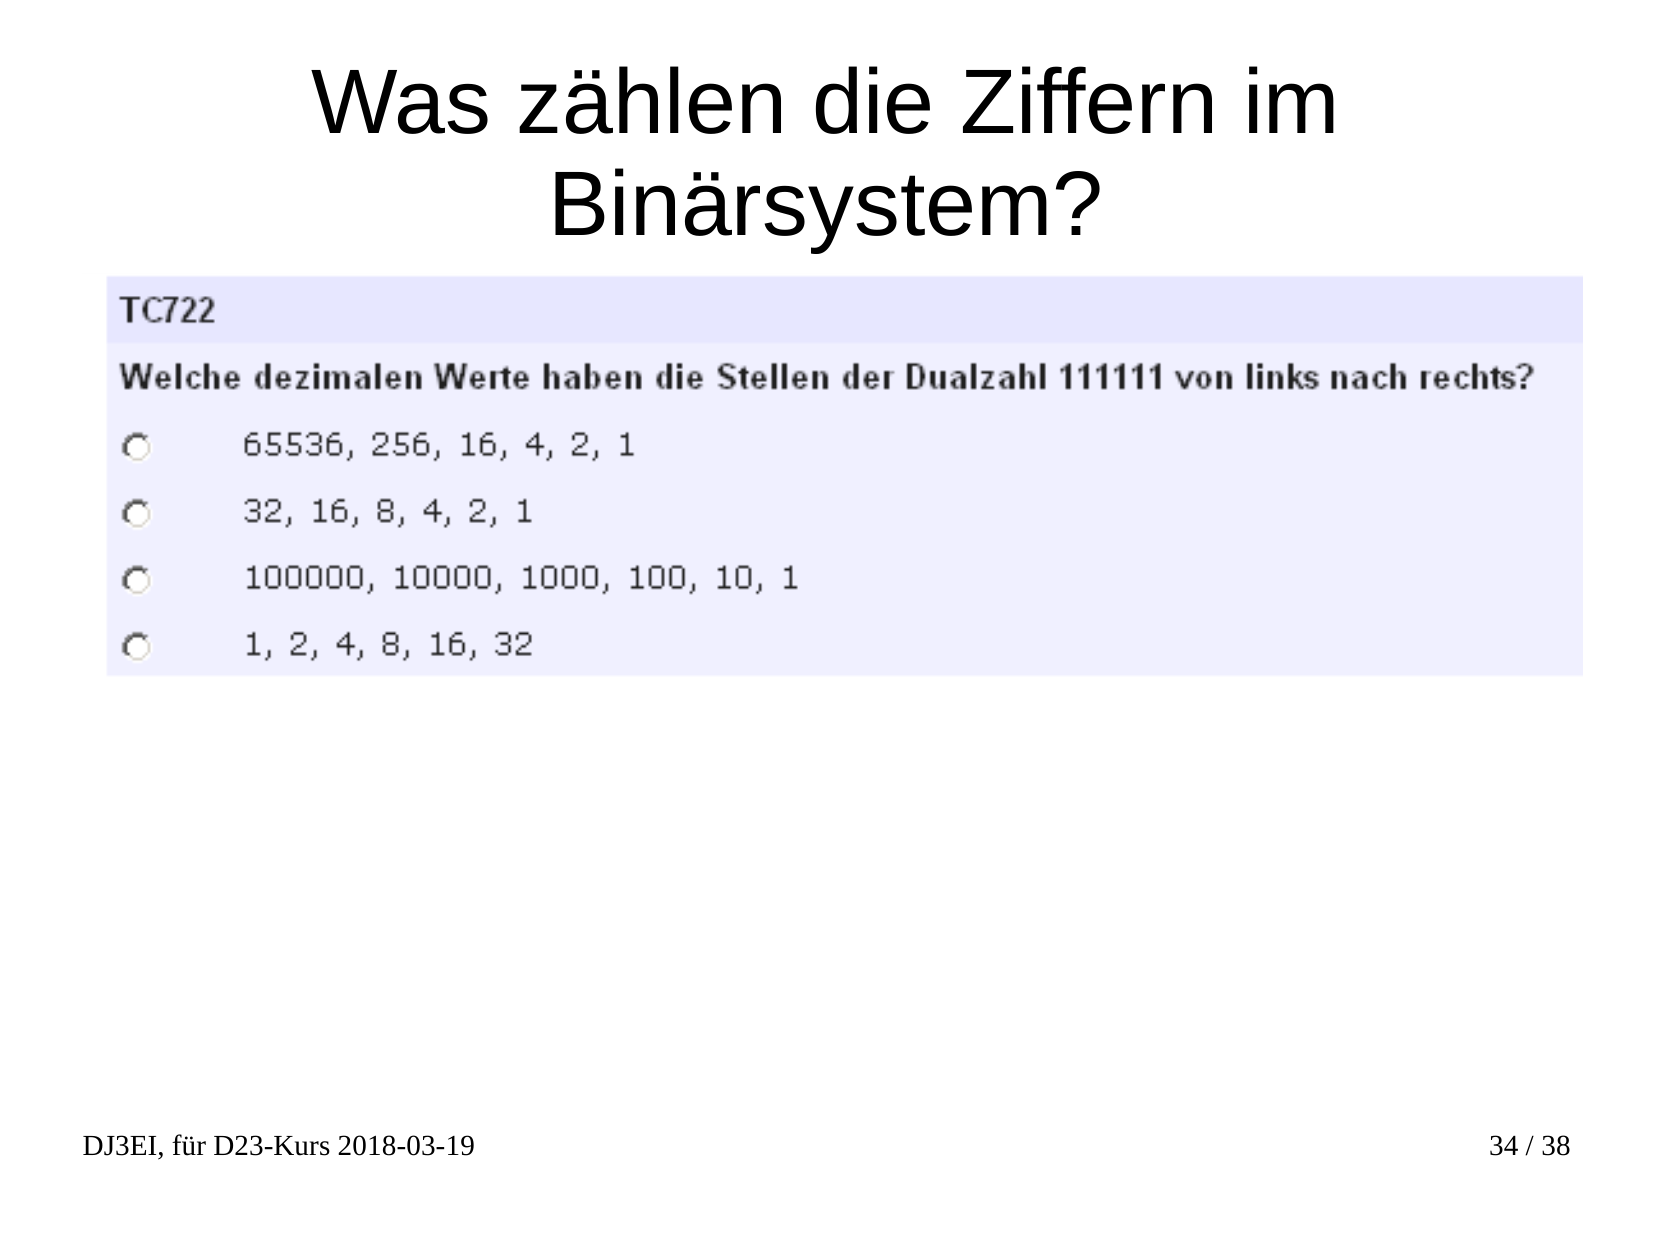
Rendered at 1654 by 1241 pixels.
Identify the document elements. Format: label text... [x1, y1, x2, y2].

title Was zählen die Ziffern im Binärsystem? [82, 49, 1571, 257]
picture [82, 272, 1583, 697]
